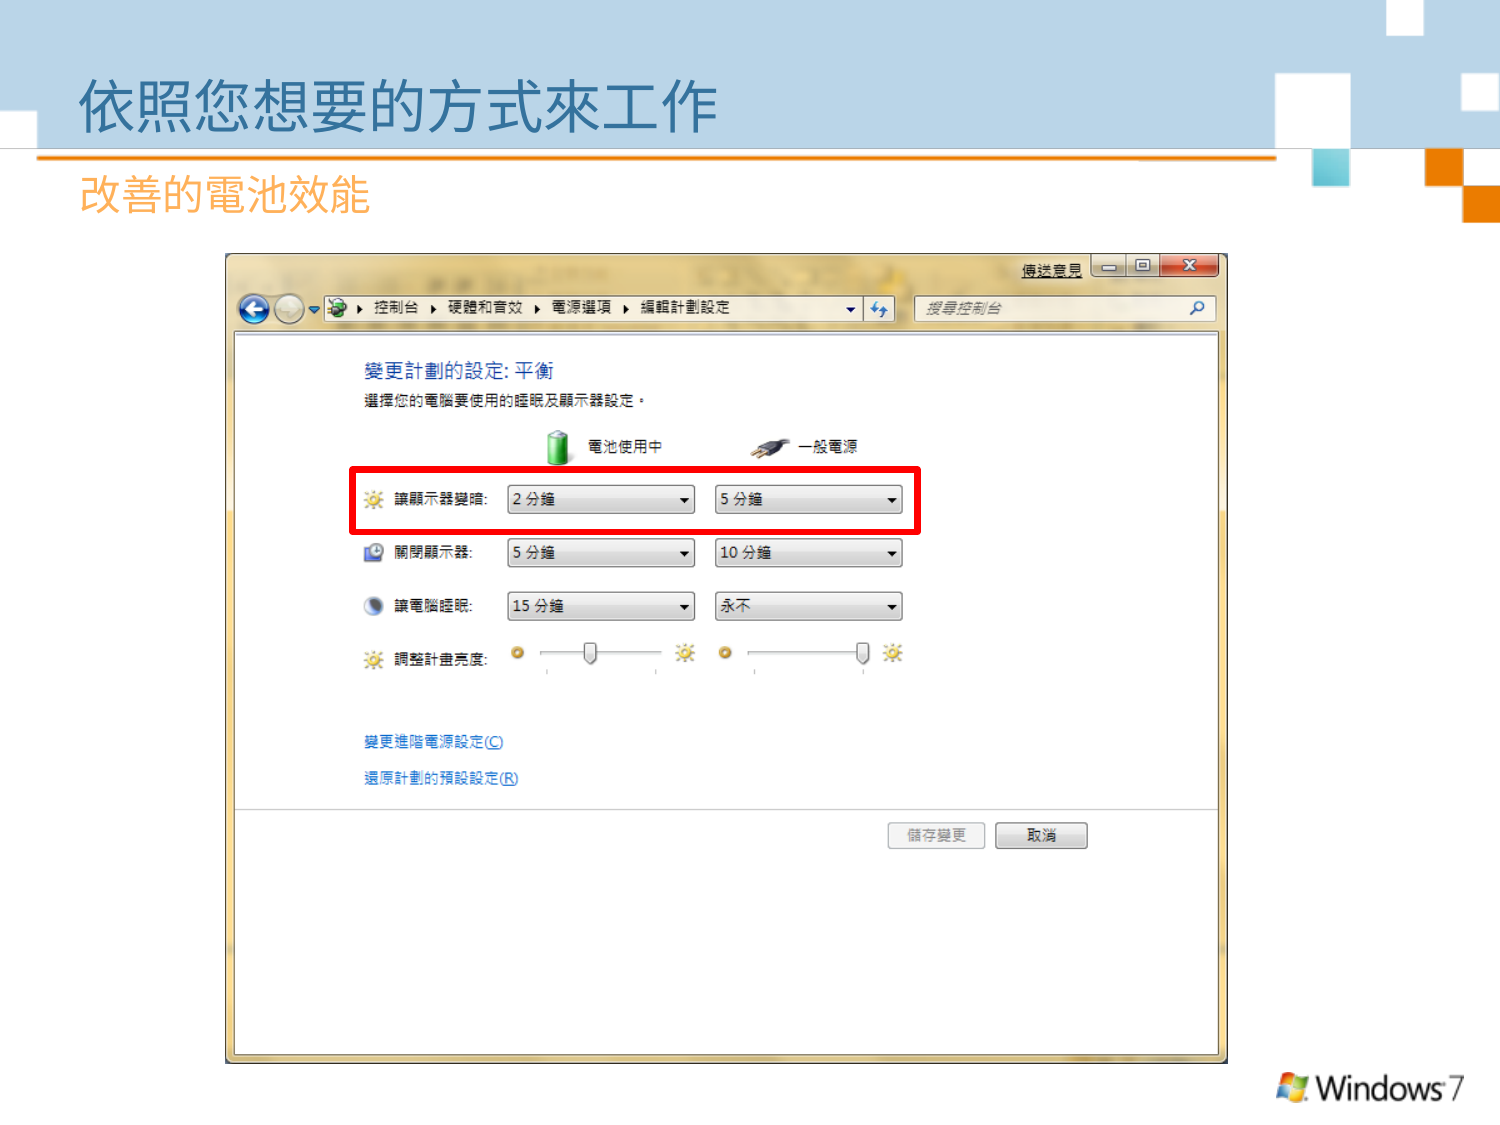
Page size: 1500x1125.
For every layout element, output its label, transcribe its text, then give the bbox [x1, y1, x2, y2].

picture [225, 253, 1228, 1064]
text_box 改善的電池效能 [64, 160, 1479, 277]
title 依照您想要的方式來工作 [62, 62, 1413, 150]
